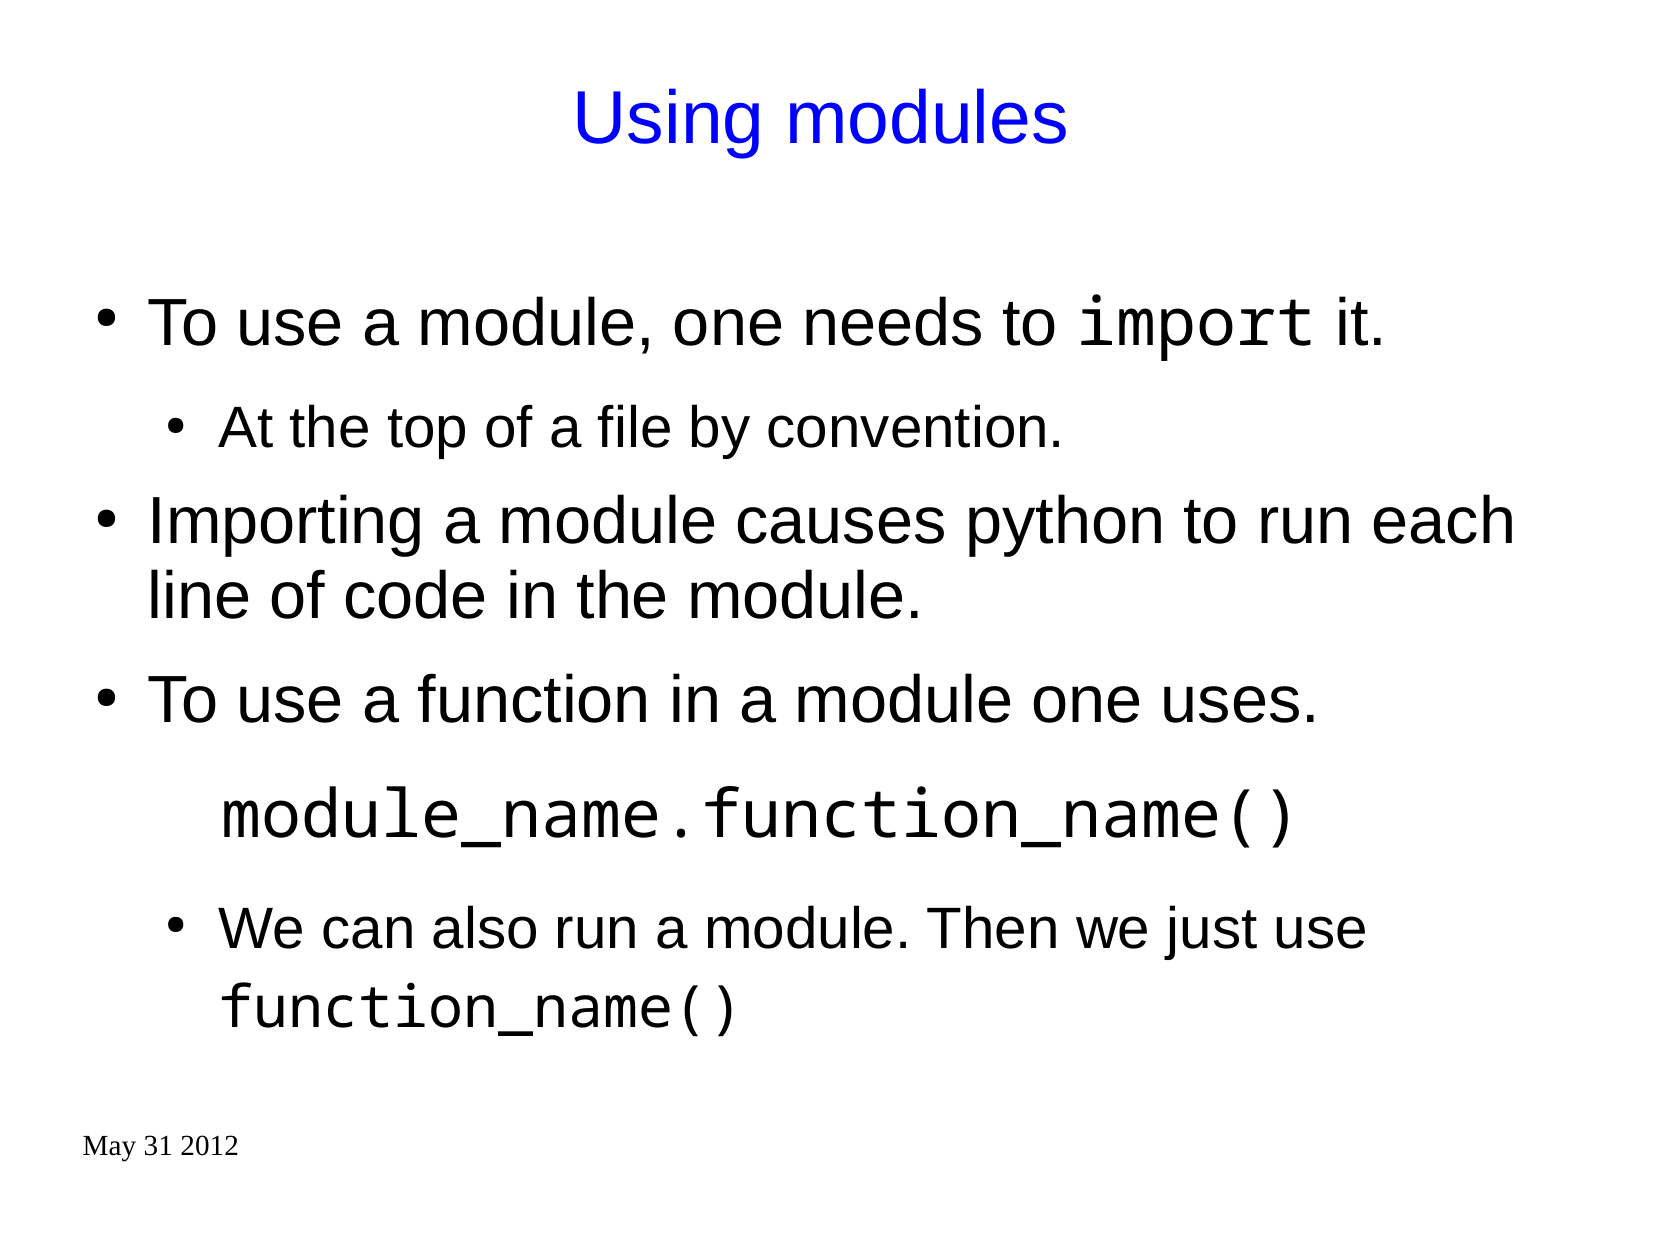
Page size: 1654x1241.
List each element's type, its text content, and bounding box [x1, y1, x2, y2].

list To use a module, one needs to import it. At the top of a file by convention. Importing a module causes python to run each line of code in the module. To use a function in a module one uses. module_name.function_name() We can also run a module. Then we just use function_name() [76, 274, 1565, 1093]
title Using modules [76, 58, 1565, 178]
